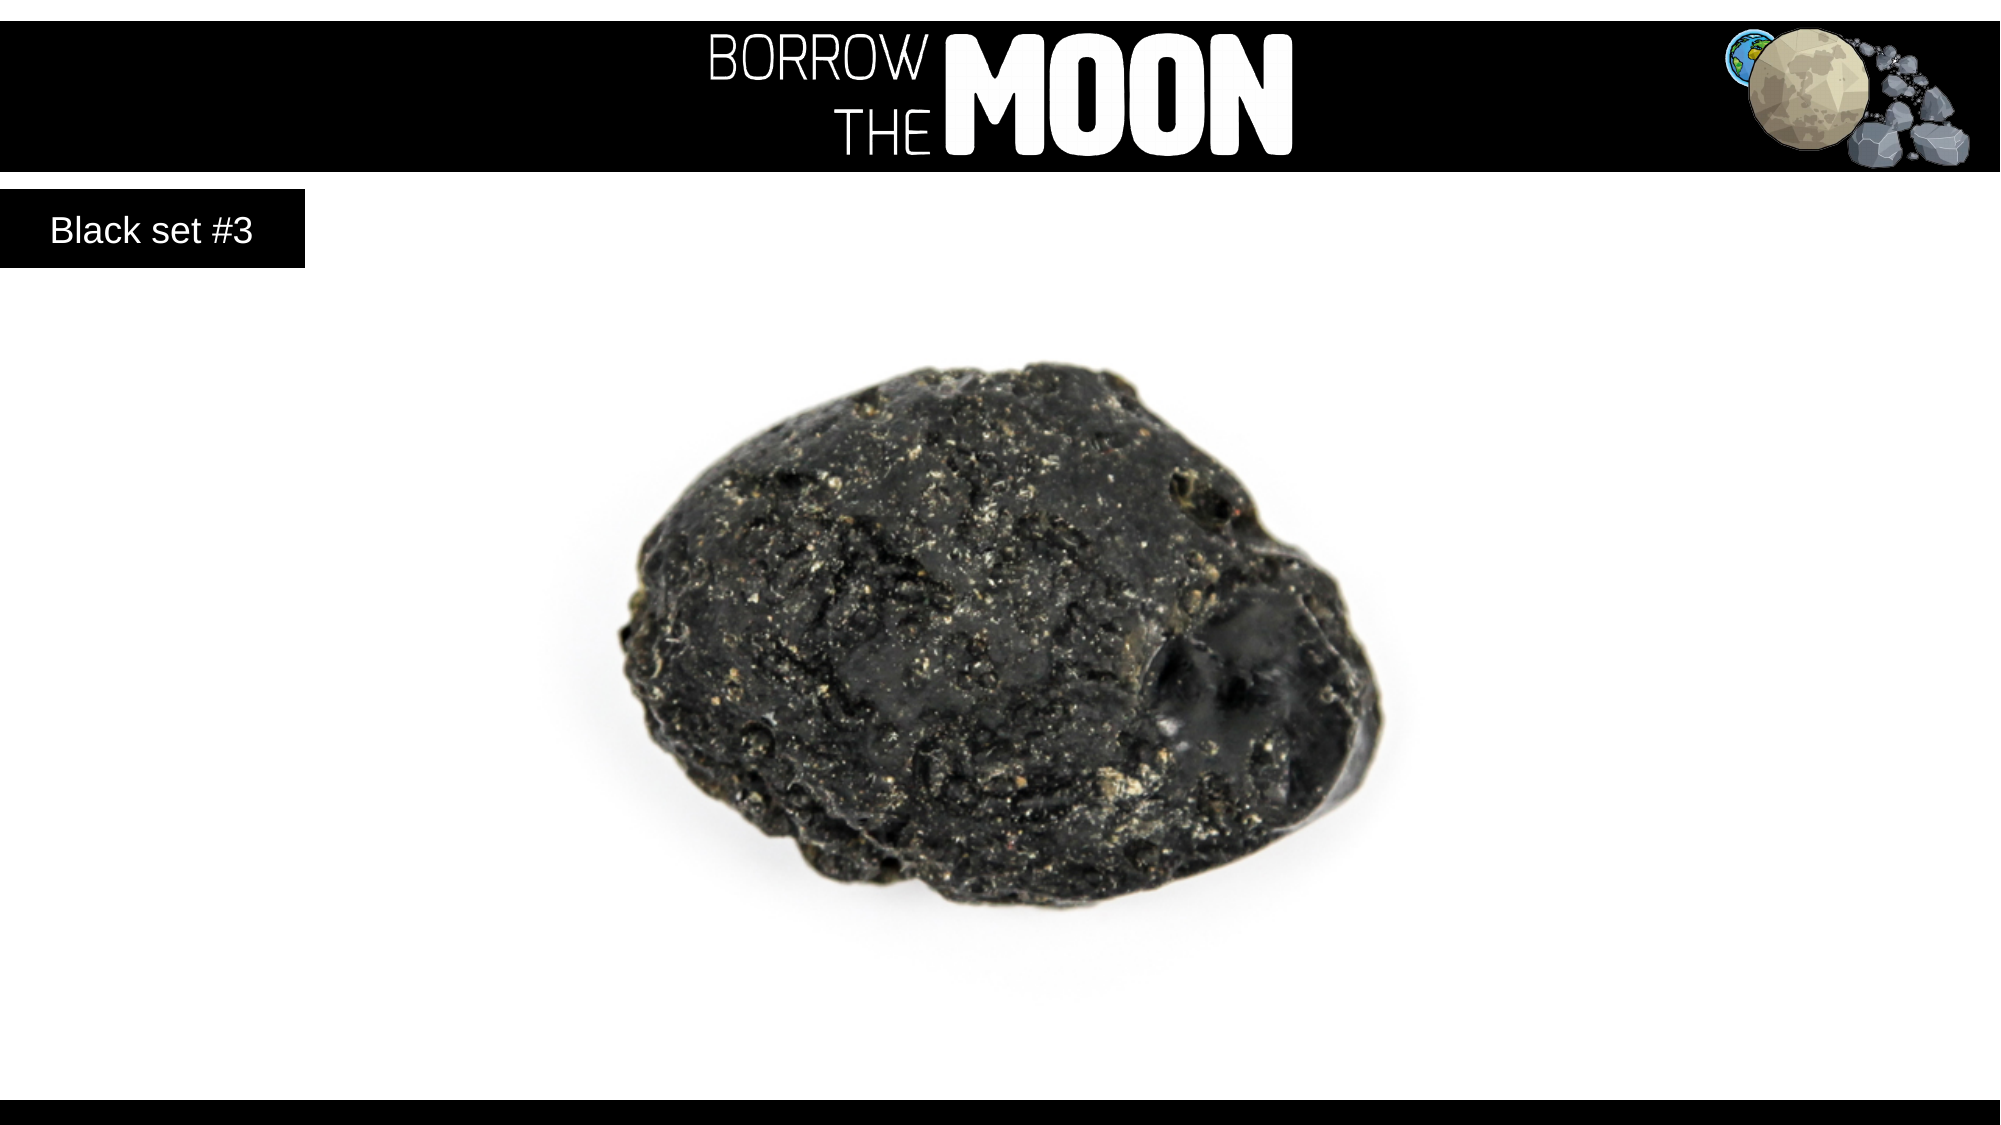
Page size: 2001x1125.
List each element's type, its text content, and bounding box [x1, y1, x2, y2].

text_box Black set #3 [0, 189, 305, 268]
picture [339, 197, 1661, 1079]
